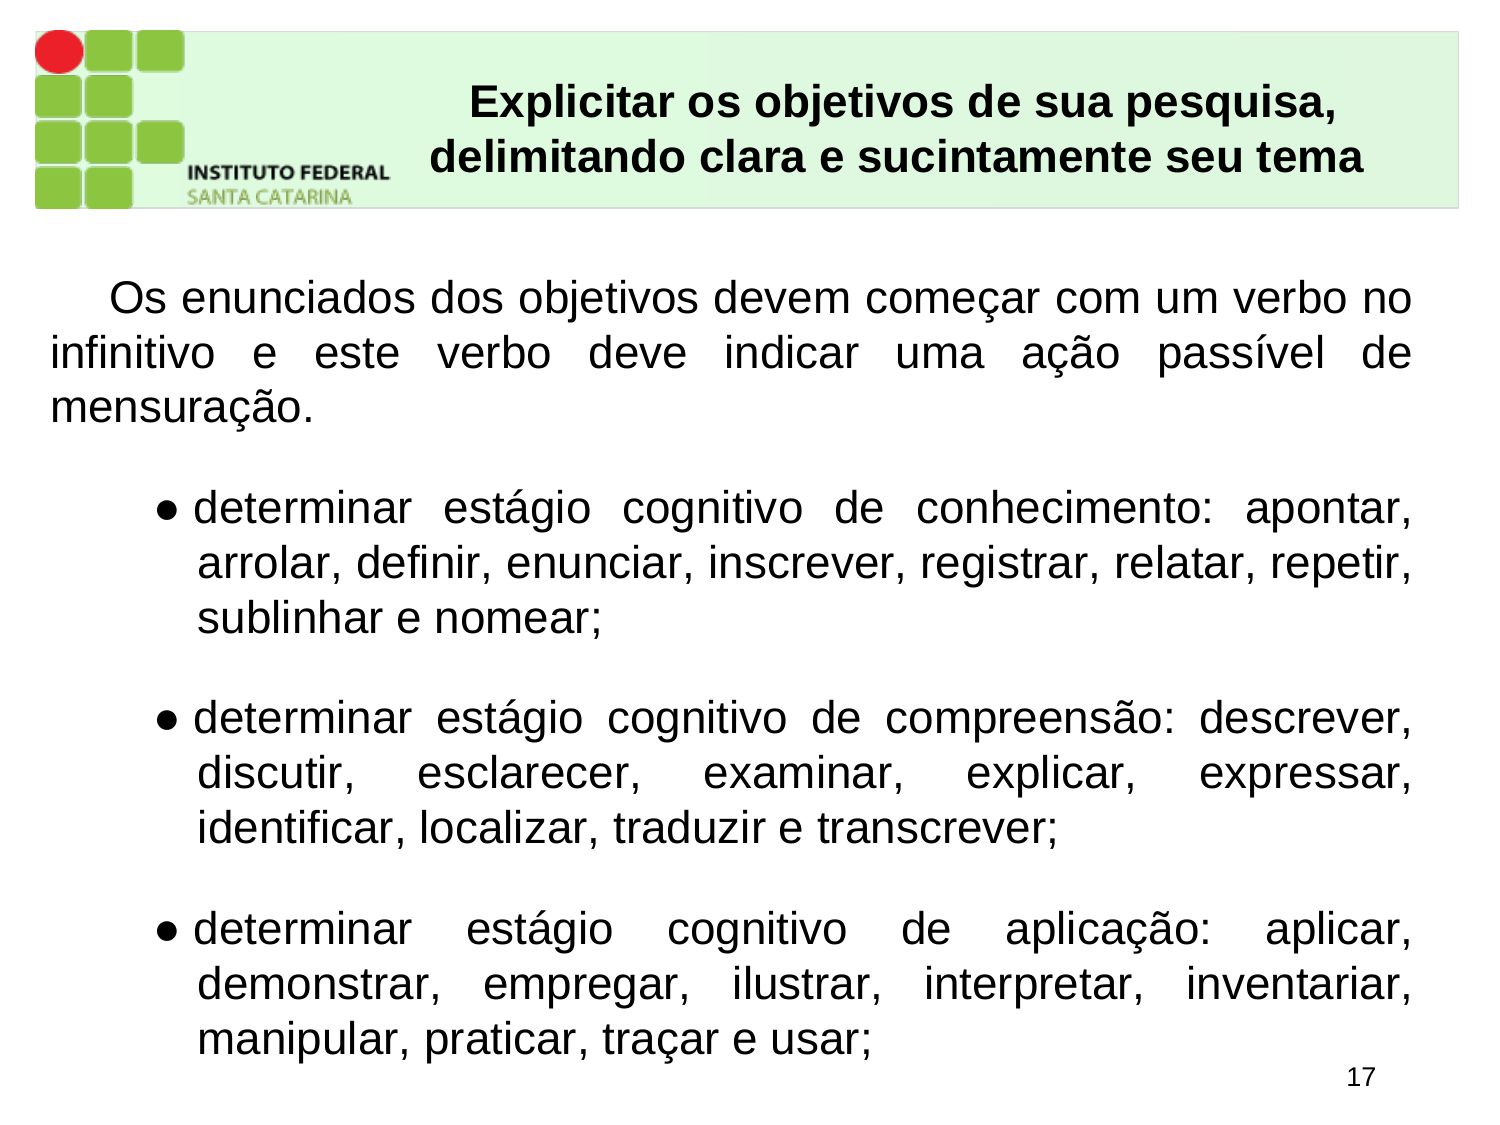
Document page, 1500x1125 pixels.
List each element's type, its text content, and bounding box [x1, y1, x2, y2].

title Explicitar os objetivos de sua pesquisa, delimitando clara e sucintamente seu tema [425, 44, 1382, 209]
picture [35, 30, 391, 209]
text_box Os enunciados dos objetivos devem começar com um verbo no infinitivo e este verbo deve indicar uma ação passível de mensuração. ● determinar estágio cognitivo de conhecimento: apontar, arrolar, definir, enunciar, inscrever, registrar, relatar, repetir, sublinhar e nomear; ● determinar estágio cognitivo de compreensão: descrever, discutir, esclarecer, examinar, explicar, expressar, identificar, localizar, traduzir e transcrever; ● determinar estágio cognitivo de aplicação: aplicar, demonstrar, empregar, ilustrar, interpretar, inventariar, manipular, praticar, traçar e usar; [35, 259, 1430, 1071]
